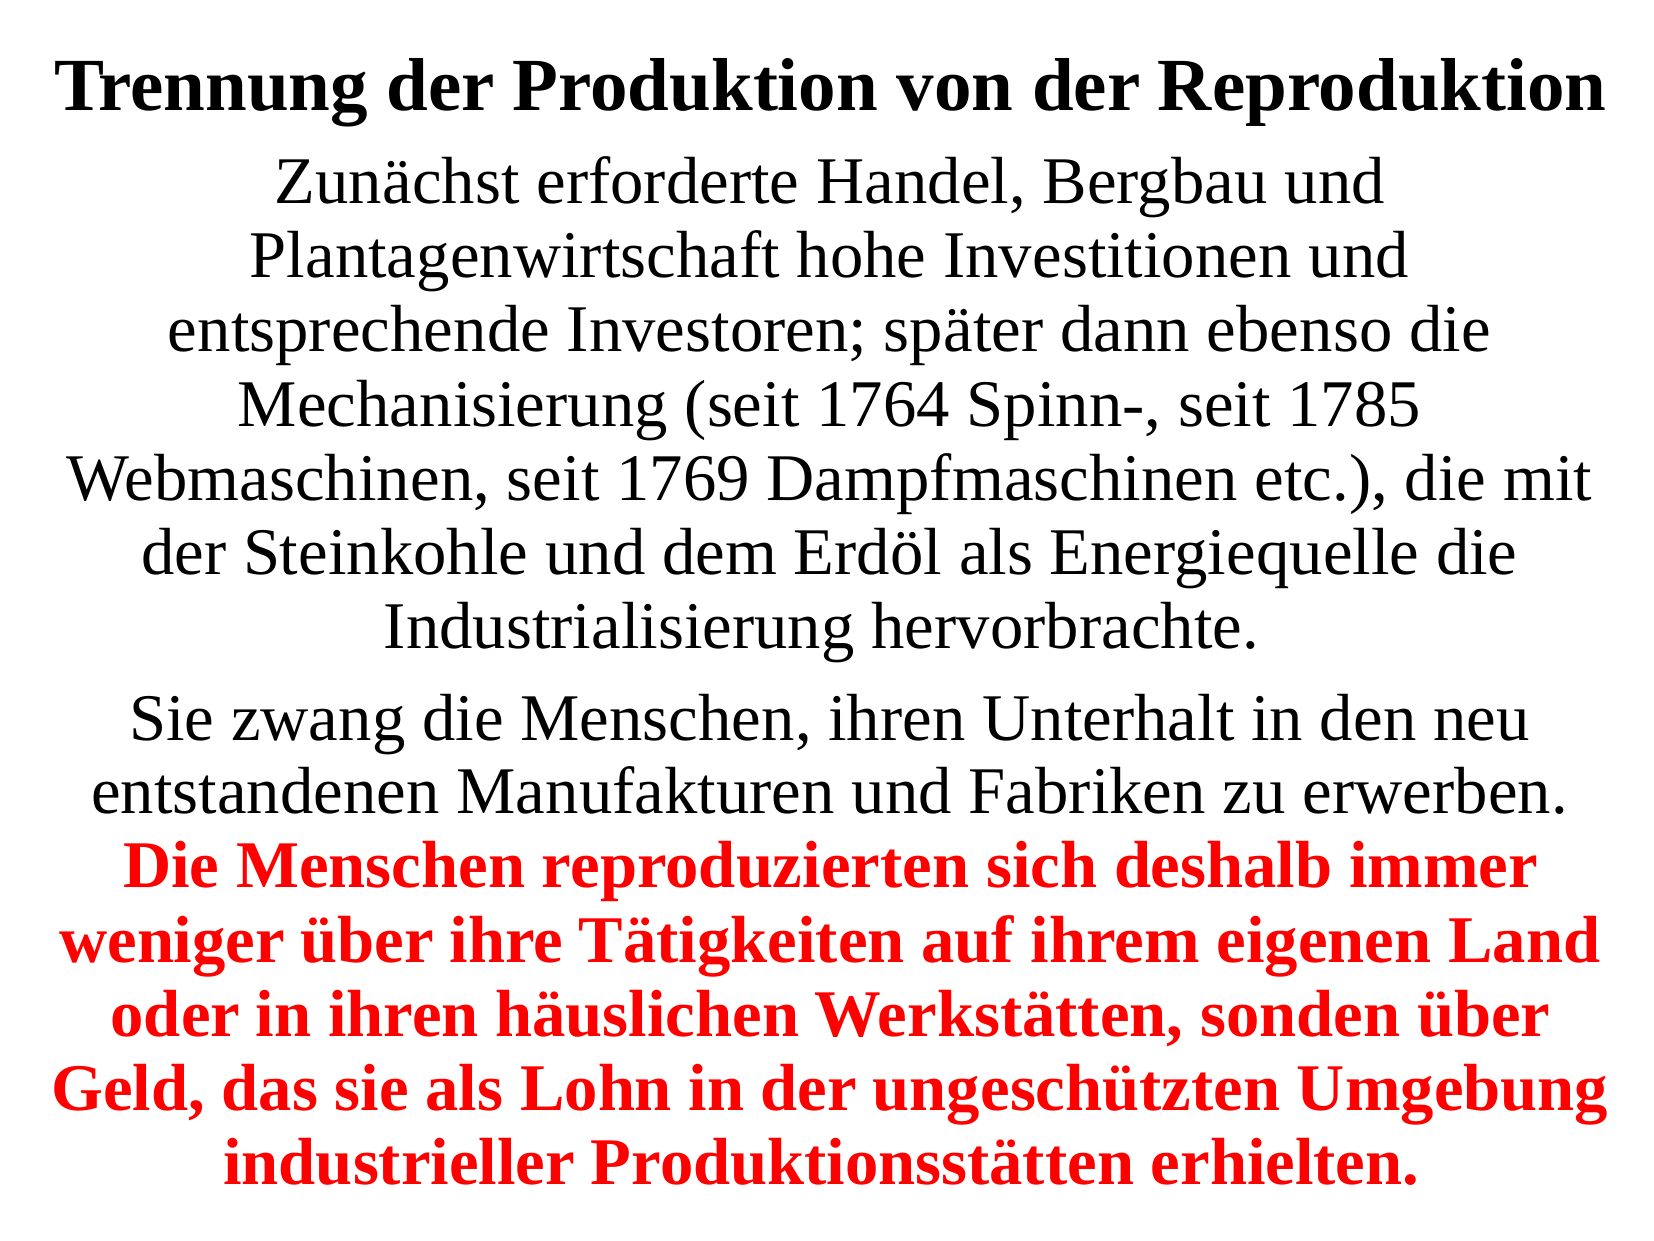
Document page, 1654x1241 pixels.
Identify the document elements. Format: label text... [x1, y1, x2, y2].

text_box Trennung der Produktion von der Reproduktion Zunächst erforderte Handel, Bergbau und Plantagenwirtschaft hohe Investitionen und entsprechende Investoren; später dann ebenso die Mechanisierung (seit 1764 Spinn-, seit 1785 Webmaschinen, seit 1769 Dampfmaschinen etc.), die mit der Steinkohle und dem Erdöl als Energiequelle die Industrialisierung hervorbrachte. Sie zwang die Menschen, ihren Unterhalt in den neu entstandenen Manufakturen und Fabriken zu erwerben. Die Menschen reproduzierten sich deshalb immer weniger über ihre Tätigkeiten auf ihrem eigenen Land oder in ihren häuslichen Werkstätten, sonden über Geld, das sie als Lohn in der ungeschützten Umgebung industrieller Produktionsstätten erhielten. [36, 36, 1625, 1207]
